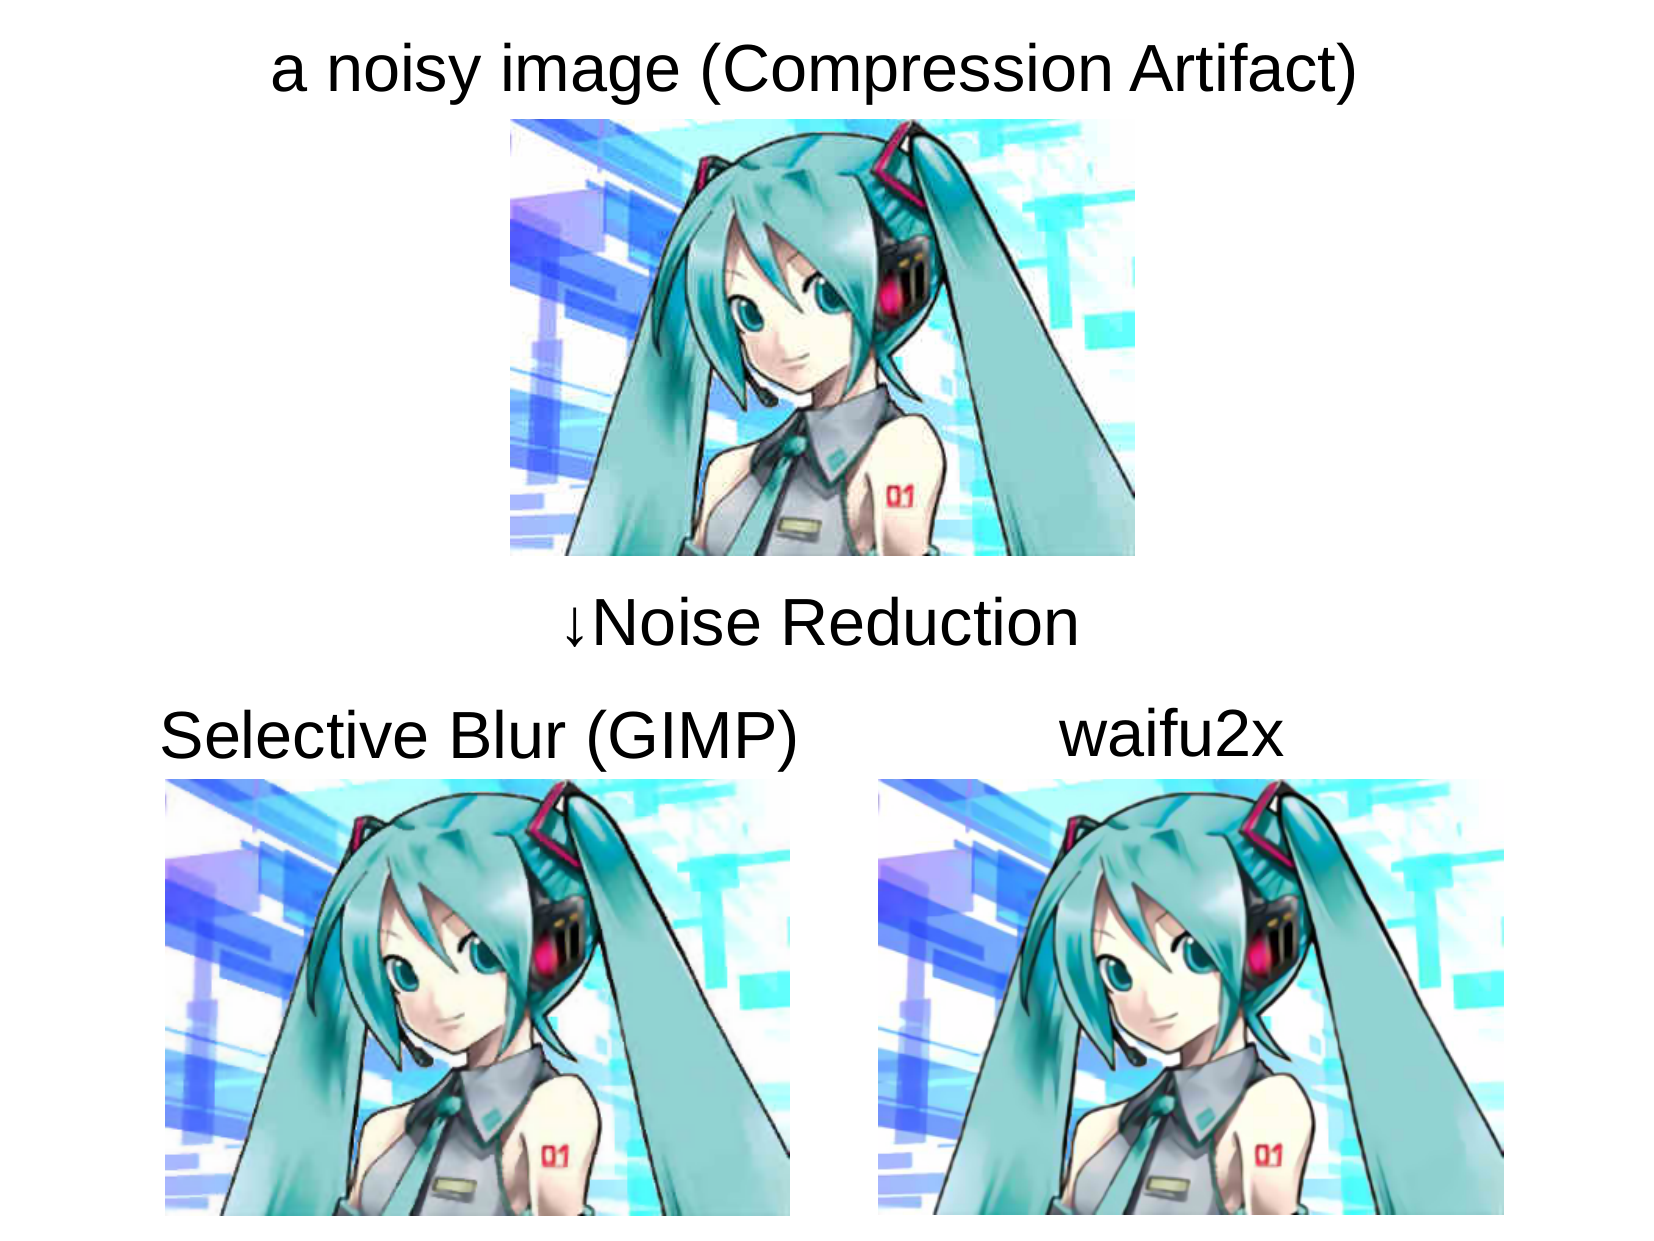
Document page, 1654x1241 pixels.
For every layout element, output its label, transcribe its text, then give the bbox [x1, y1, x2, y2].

picture [878, 779, 1504, 1216]
subtitle a noisy image (Compression Artifact) [59, 30, 1571, 181]
text_box ↓2x Upscale [64, 464, 1575, 585]
text_box waifu2x [874, 735, 1471, 788]
text_box Selective Blur (GIMP) [105, 735, 856, 811]
picture [165, 779, 790, 1216]
picture [510, 119, 1135, 556]
text_box ↓Noise Reduction [64, 585, 1576, 735]
